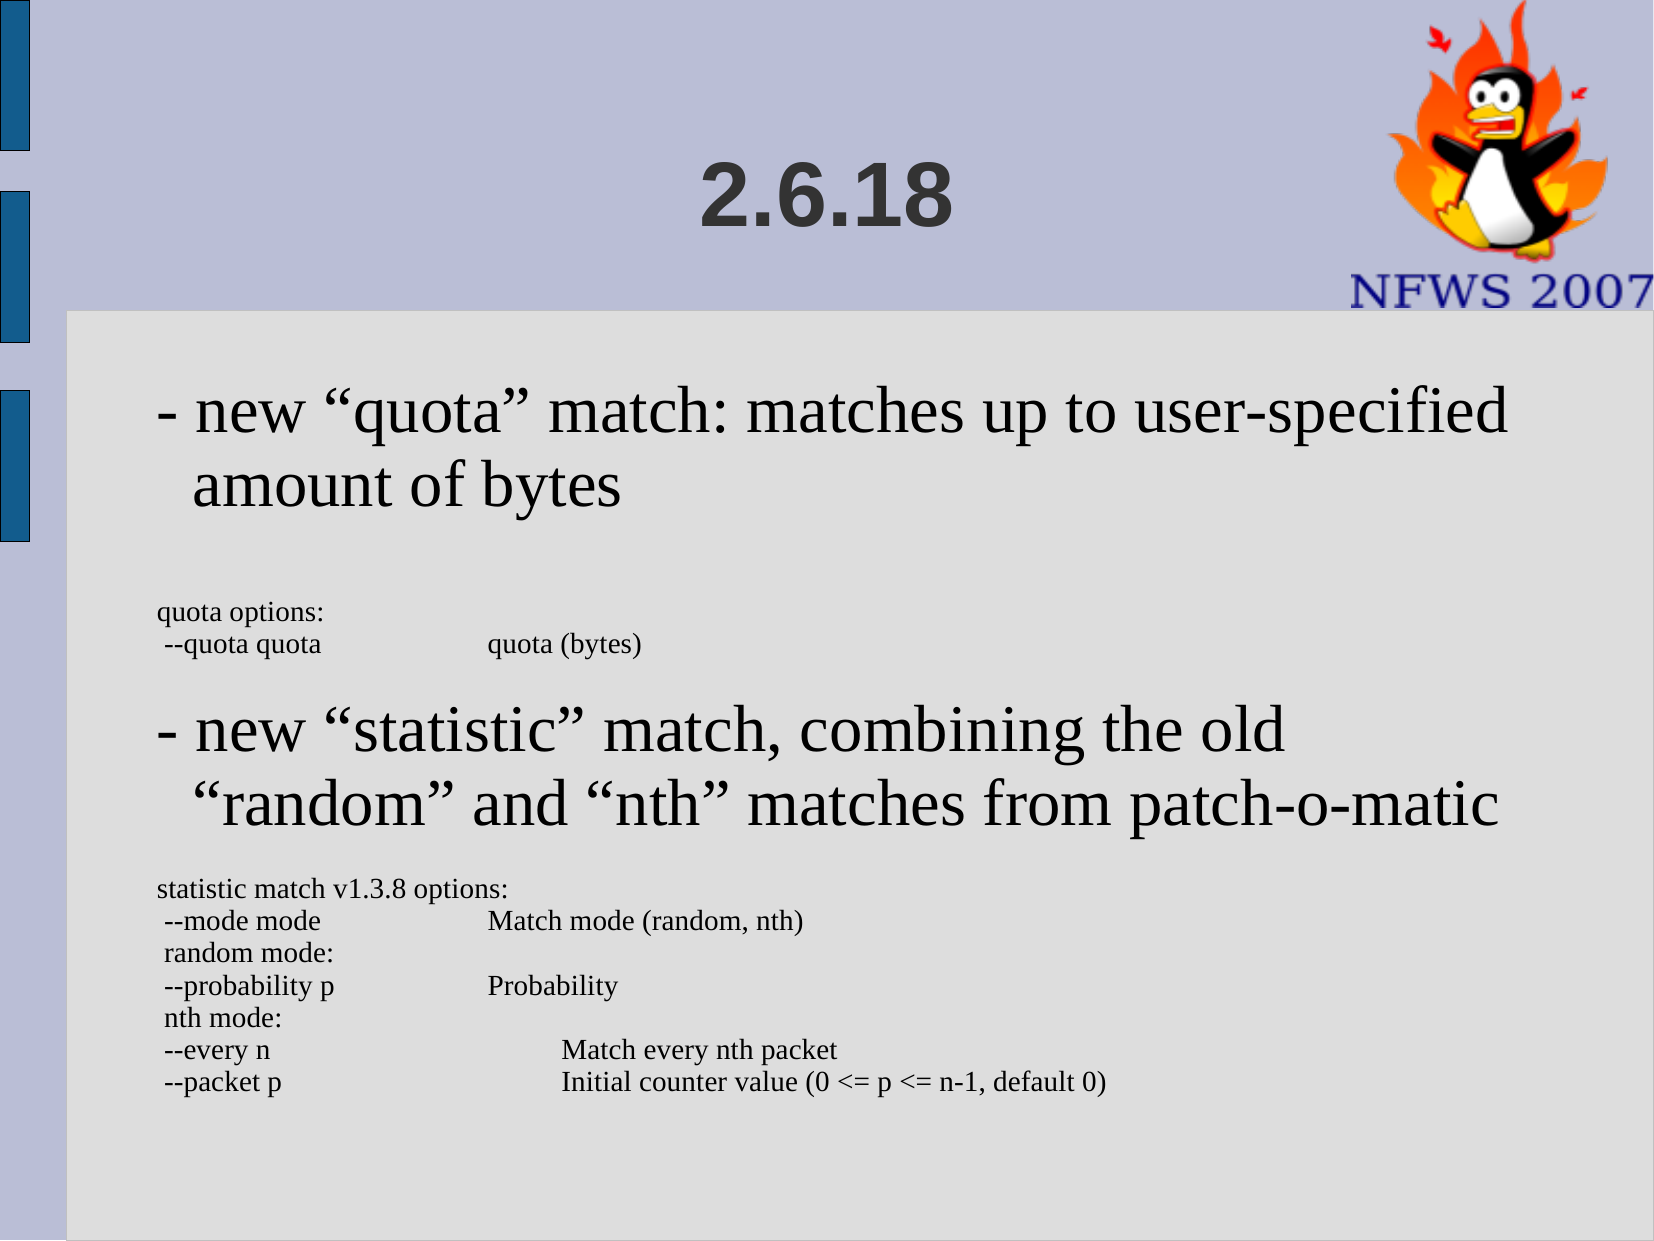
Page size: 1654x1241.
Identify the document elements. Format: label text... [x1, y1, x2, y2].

picture [1351, 0, 1654, 308]
title 2.6.18 [121, 98, 1351, 291]
subtitle - new “quota” match: matches up to user-specified amount of bytes quota options: --quota quota quota (bytes) - new “statistic” match, combining the old “random” and “nth” matches from patch-o-matic statistic match v1.3.8 options: --mode mode Match mode (random, nth) random mode: --probability p Probability nth mode: --every n Match every nth packet --packet p Initial counter value (0 <= p <= n-1, default 0) [121, 313, 1534, 1158]
